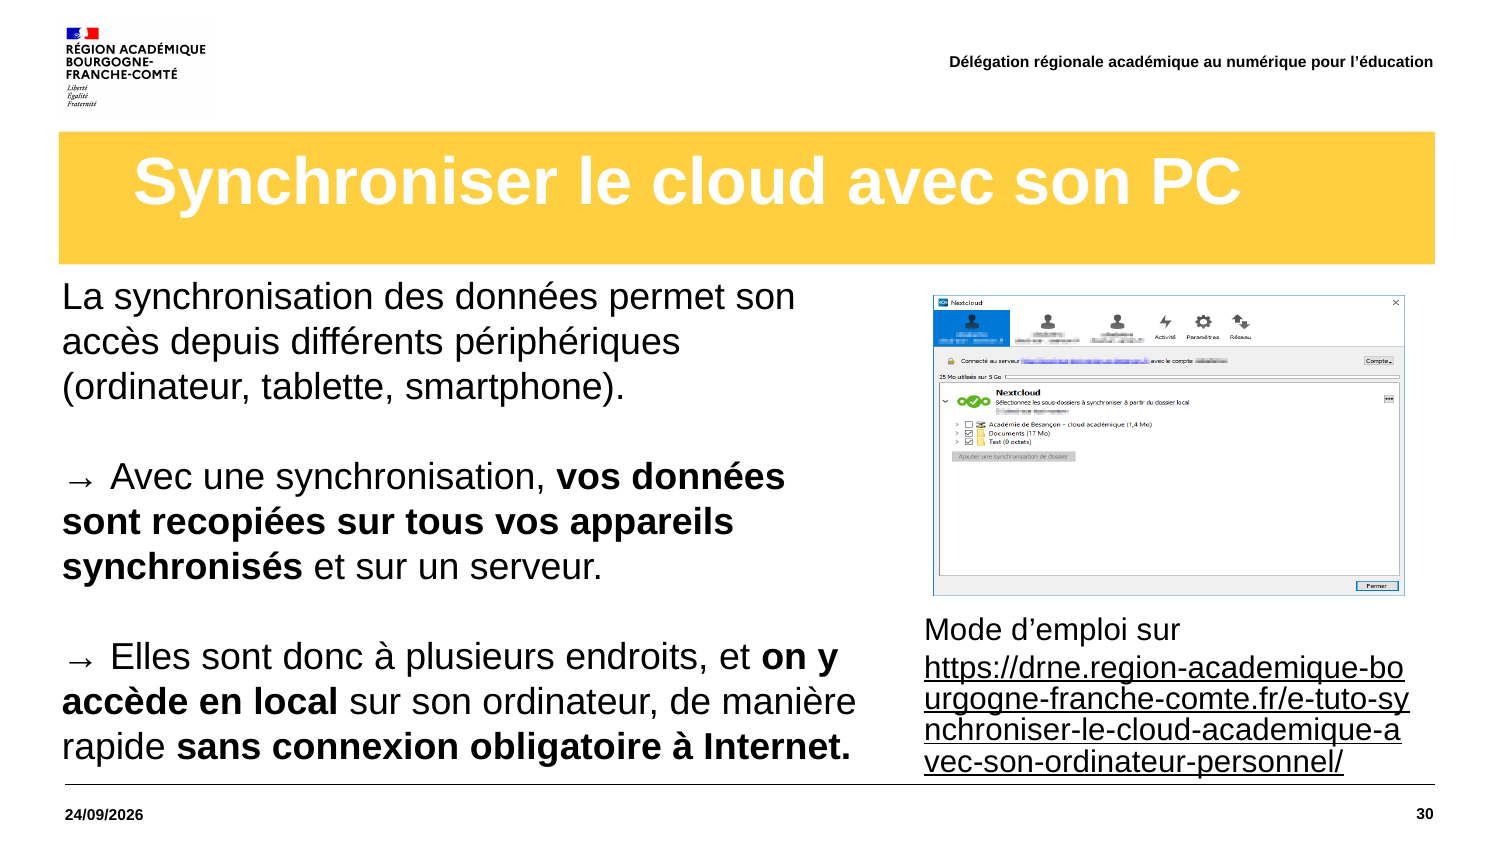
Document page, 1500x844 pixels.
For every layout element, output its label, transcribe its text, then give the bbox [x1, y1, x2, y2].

text_box Délégation régionale académique au numérique pour l’éducation [470, 32, 1434, 90]
text_box Mode d’emploi sur https://drne.region-academique-bourgogne-franche-comte.fr/e-tuto-synchroniser-le-cloud-academique-avec-son-ordinateur-personnel/ [909, 602, 1429, 805]
text_box Synchroniser le cloud avec son PC [58, 131, 1435, 265]
text_box La synchronisation des données permet son accès depuis différents périphériques (ordinateur, tablette, smartphone). → Avec une synchronisation, vos données sont recopiées sur tous vos appareils synchronisés et sur un serveur. → Elles sont donc à plusieurs endroits, et on y accède en local sur son ordinateur, de manière rapide sans connexion obligatoire à Internet. [47, 264, 874, 775]
picture [933, 295, 1405, 596]
picture [55, 16, 217, 118]
text_box <numéro> [1213, 784, 1434, 843]
text_box 08/06/2021 [64, 786, 244, 843]
